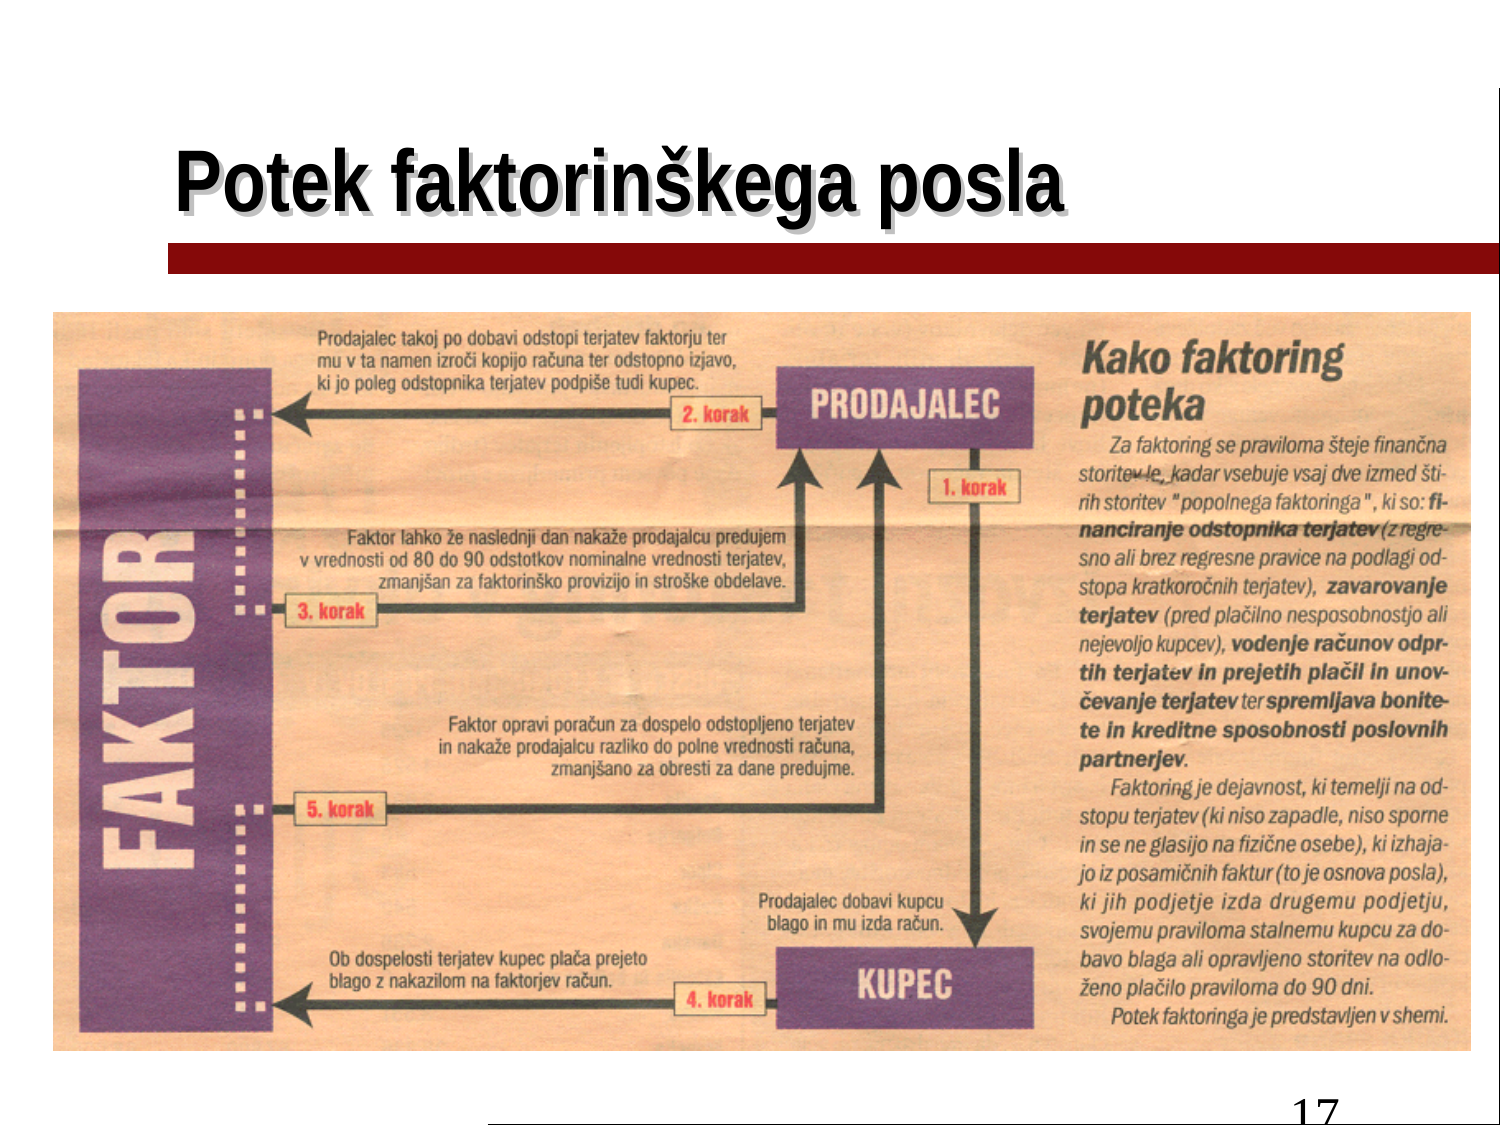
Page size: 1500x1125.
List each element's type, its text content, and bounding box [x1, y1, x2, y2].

picture [53, 312, 1471, 1051]
title Potek faktorinškega posla [160, 101, 1436, 252]
